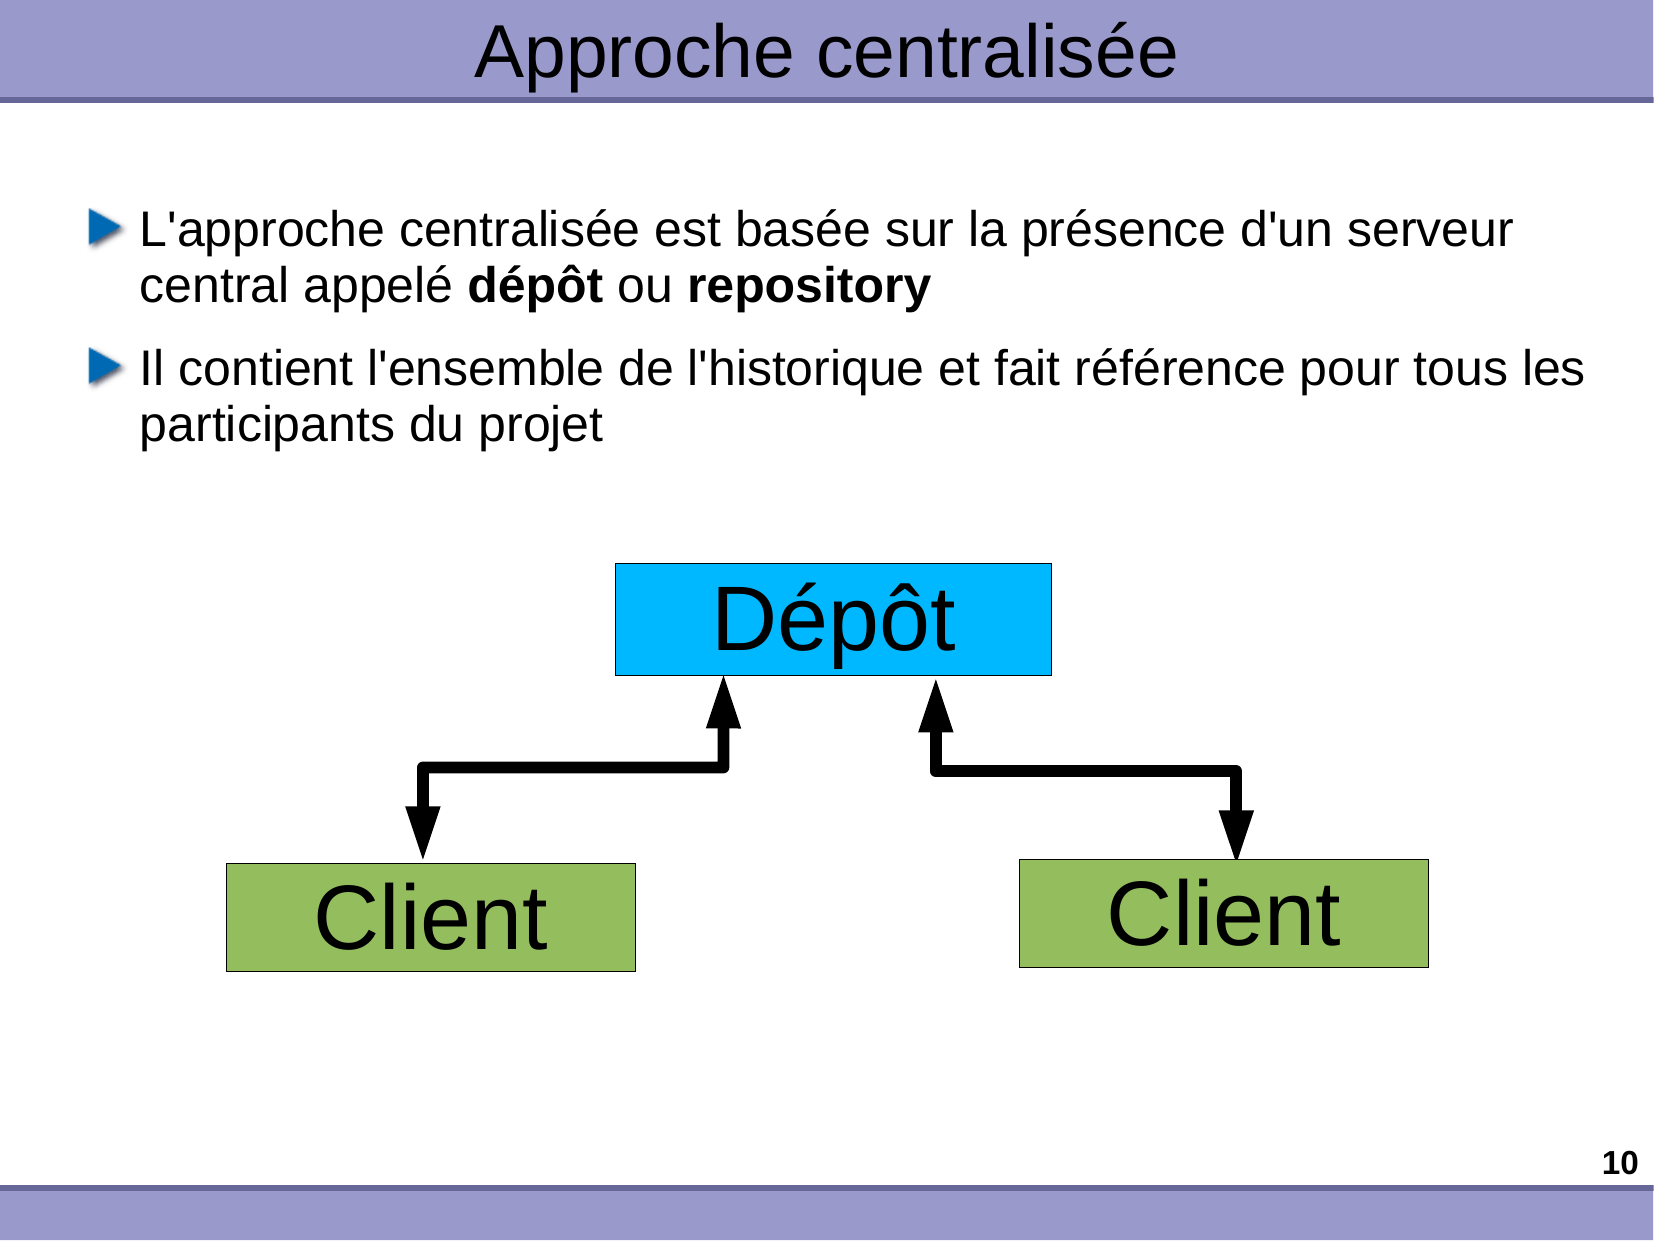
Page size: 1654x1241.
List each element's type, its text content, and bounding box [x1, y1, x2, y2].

text_box Client [226, 863, 636, 972]
text_box Client [1019, 859, 1429, 968]
title Approche centralisée [0, 4, 1654, 98]
list L'approche centralisée est basée sur la présence d'un serveur central appelé dépôt ou repository Il contient l'ensemble de l'historique et fait référence pour tous les participants du projet [68, 201, 1592, 1118]
text_box Dépôt [615, 563, 1052, 676]
